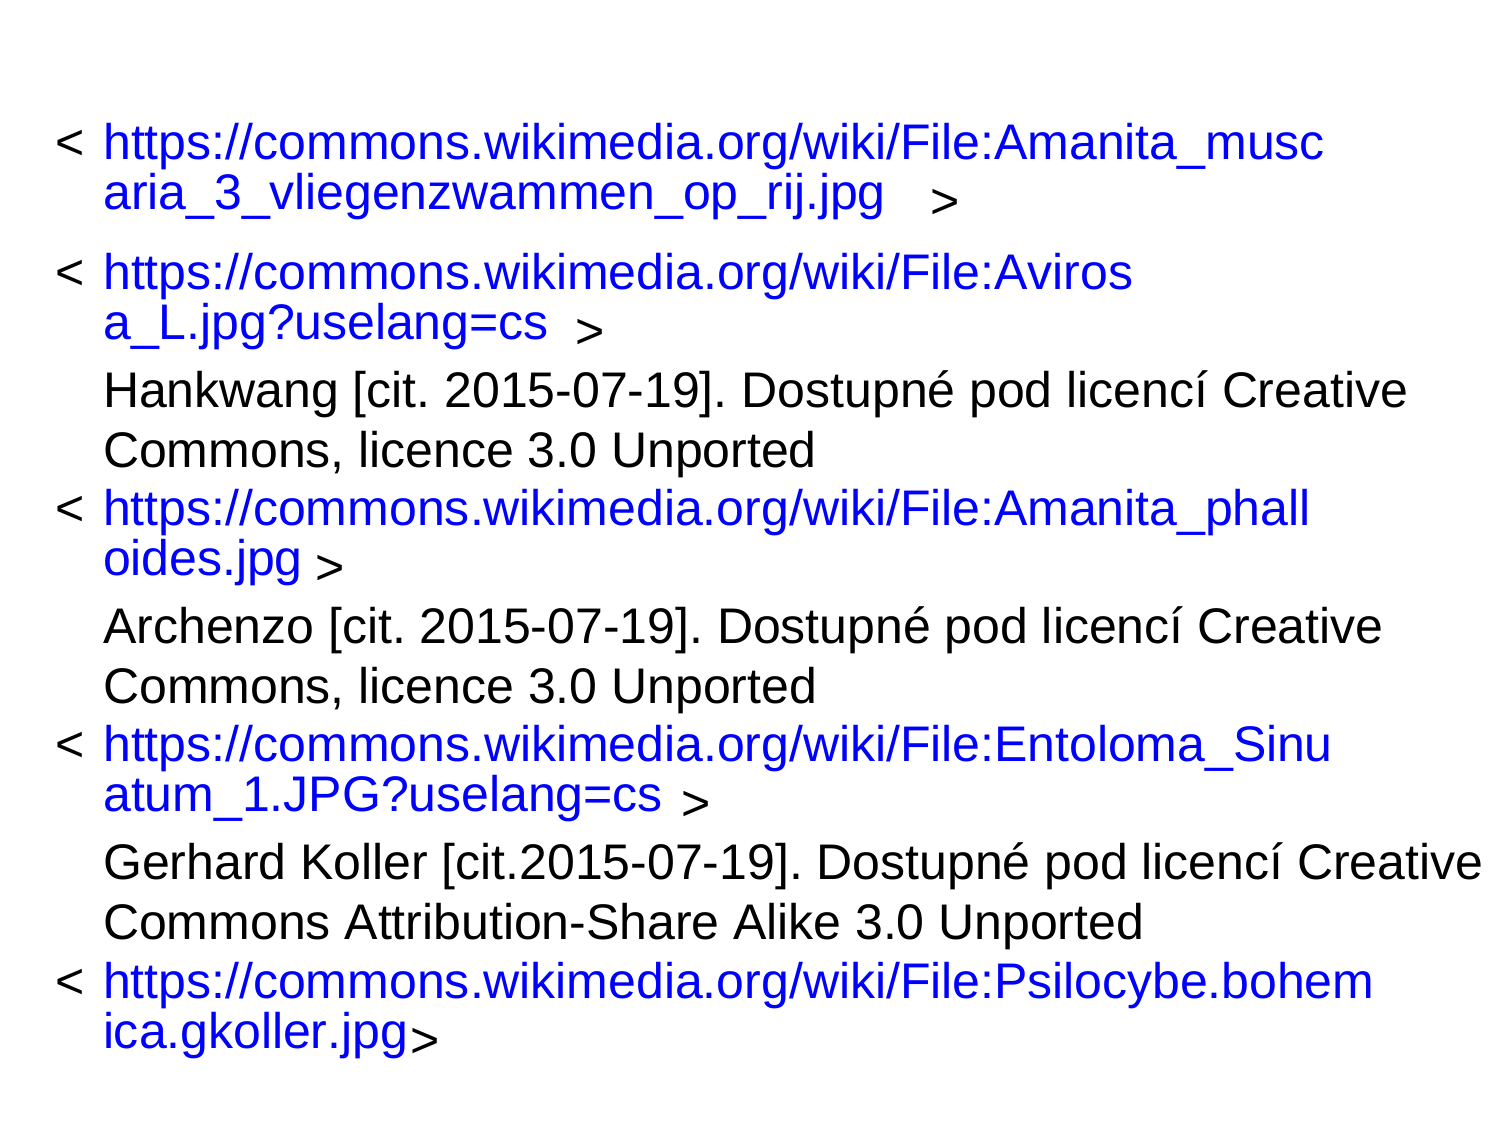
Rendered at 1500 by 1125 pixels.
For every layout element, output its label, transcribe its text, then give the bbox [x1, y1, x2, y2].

text_box https://commons.wikimedia.org/wiki/File:Avirosa_L.jpg?uselang=cs [101, 231, 1164, 308]
text_box https://commons.wikimedia.org/wiki/File:Amanita_phalloides.jpg [101, 467, 1353, 544]
text_box < [41, 101, 101, 178]
text_box > [560, 290, 620, 367]
text_box > [395, 999, 455, 1075]
text_box > [667, 763, 727, 839]
text_box https://commons.wikimedia.org/wiki/File:Amanita_muscaria_3_vliegenzwammen_op_rij.jpg [101, 101, 1341, 178]
text_box Archenzo [cit. 2015-07-19]. Dostupné pod licencí Creative Commons, licence 3.0 Unported [88, 586, 1400, 722]
text_box < [41, 940, 101, 1016]
text_box > [301, 527, 360, 603]
text_box < [41, 704, 101, 780]
text_box < [41, 231, 101, 308]
text_box < [41, 467, 101, 544]
text_box https://commons.wikimedia.org/wiki/File:Entoloma_Sinuatum_1.JPG?uselang=cs [101, 704, 1365, 780]
text_box > [915, 160, 975, 237]
text_box Gerhard Koller [cit.2015-07-19]. Dostupné pod licencí Creative Commons Attribution-Share Alike 3.0 Unported [88, 822, 1500, 958]
text_box Hankwang [cit. 2015-07-19]. Dostupné pod licencí Creative Commons, licence 3.0 Unported [88, 349, 1424, 486]
text_box https://commons.wikimedia.org/wiki/File:Psilocybe.bohemica.gkoller.jpg [101, 940, 1400, 1016]
